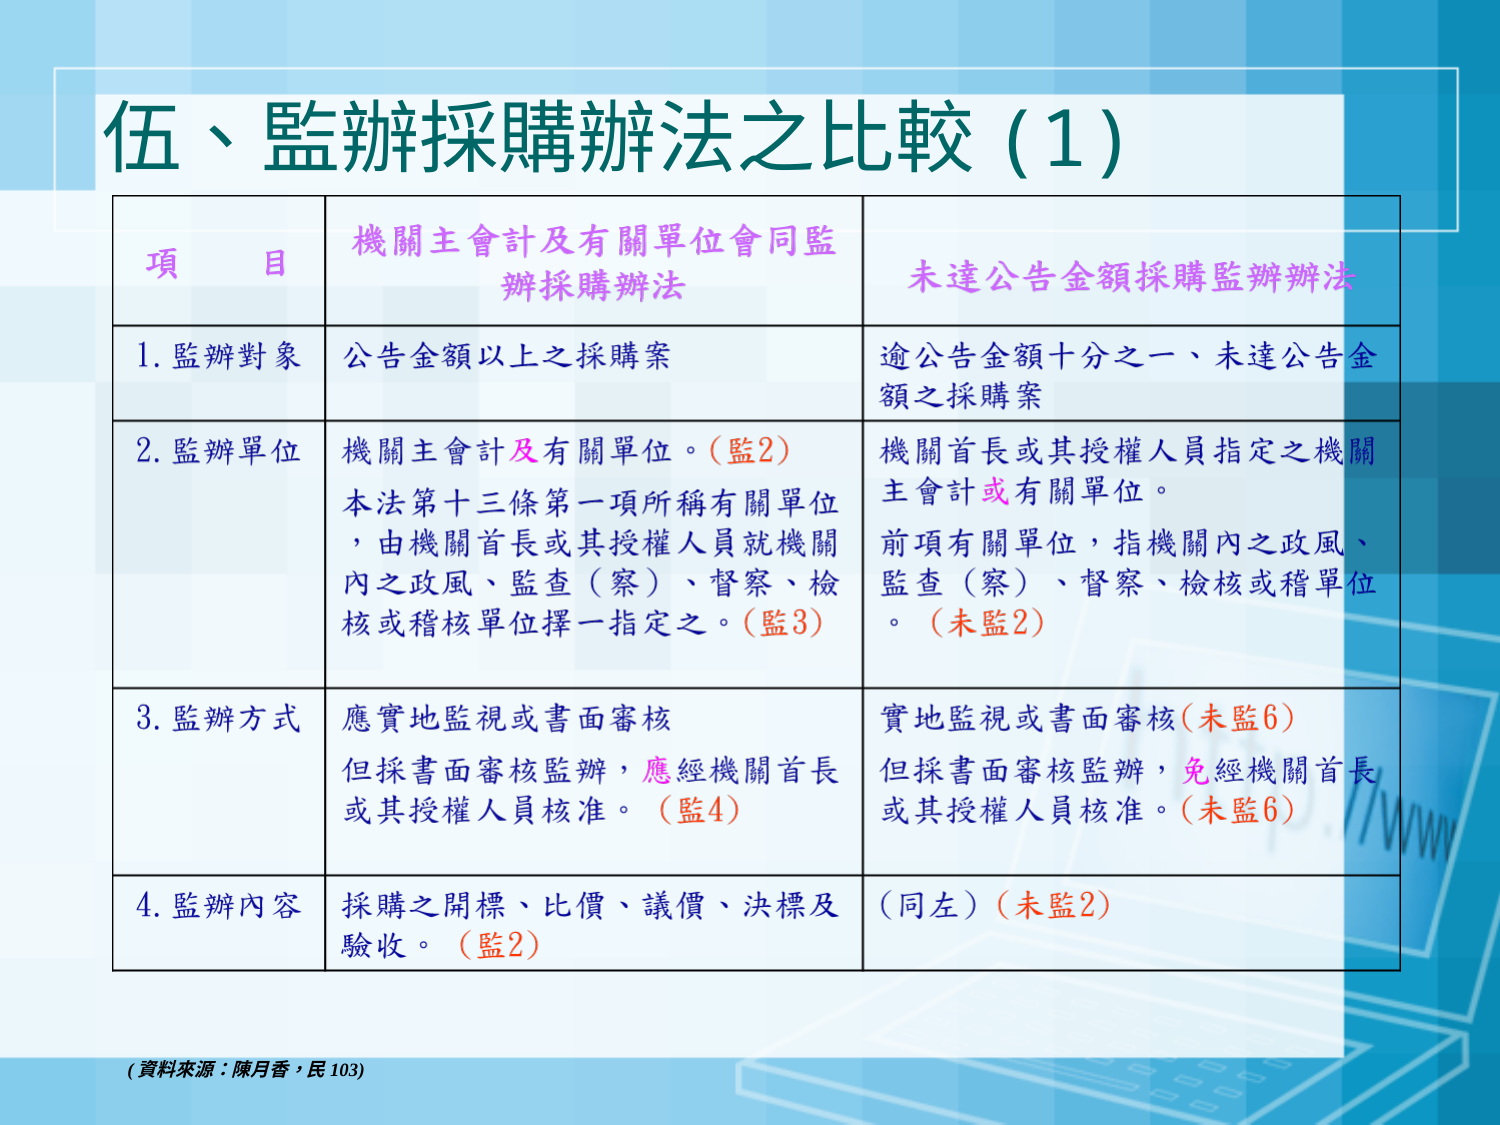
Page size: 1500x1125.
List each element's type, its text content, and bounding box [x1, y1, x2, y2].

picture [112, 196, 1401, 984]
title 伍、監辦採購辦法之比較(1) [87, 87, 1338, 201]
text_box (資料來源：陳月香，民103) [112, 1050, 727, 1089]
